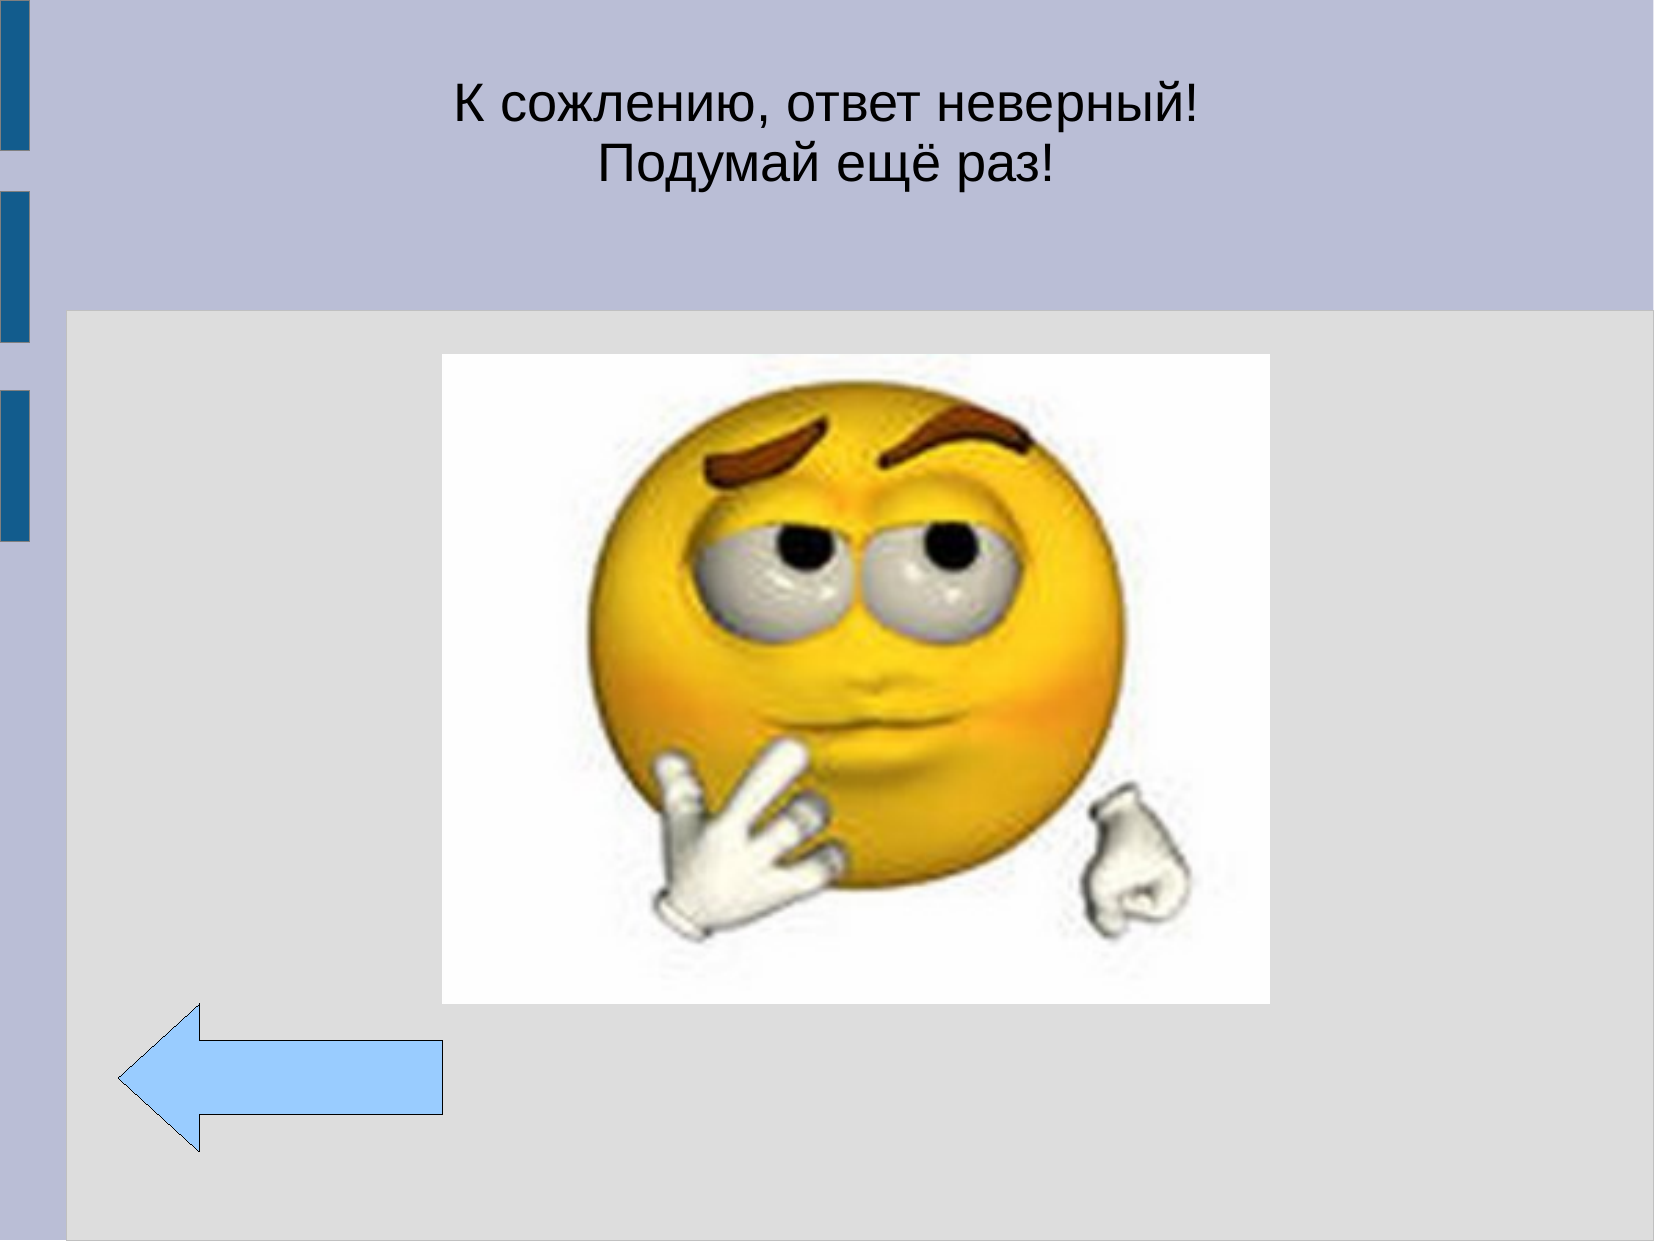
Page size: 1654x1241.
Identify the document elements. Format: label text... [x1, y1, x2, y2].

text_box К сожлению, ответ неверный! Подумай ещё раз! [206, 64, 1447, 201]
picture [442, 354, 1270, 1004]
text_box [118, 1003, 443, 1152]
